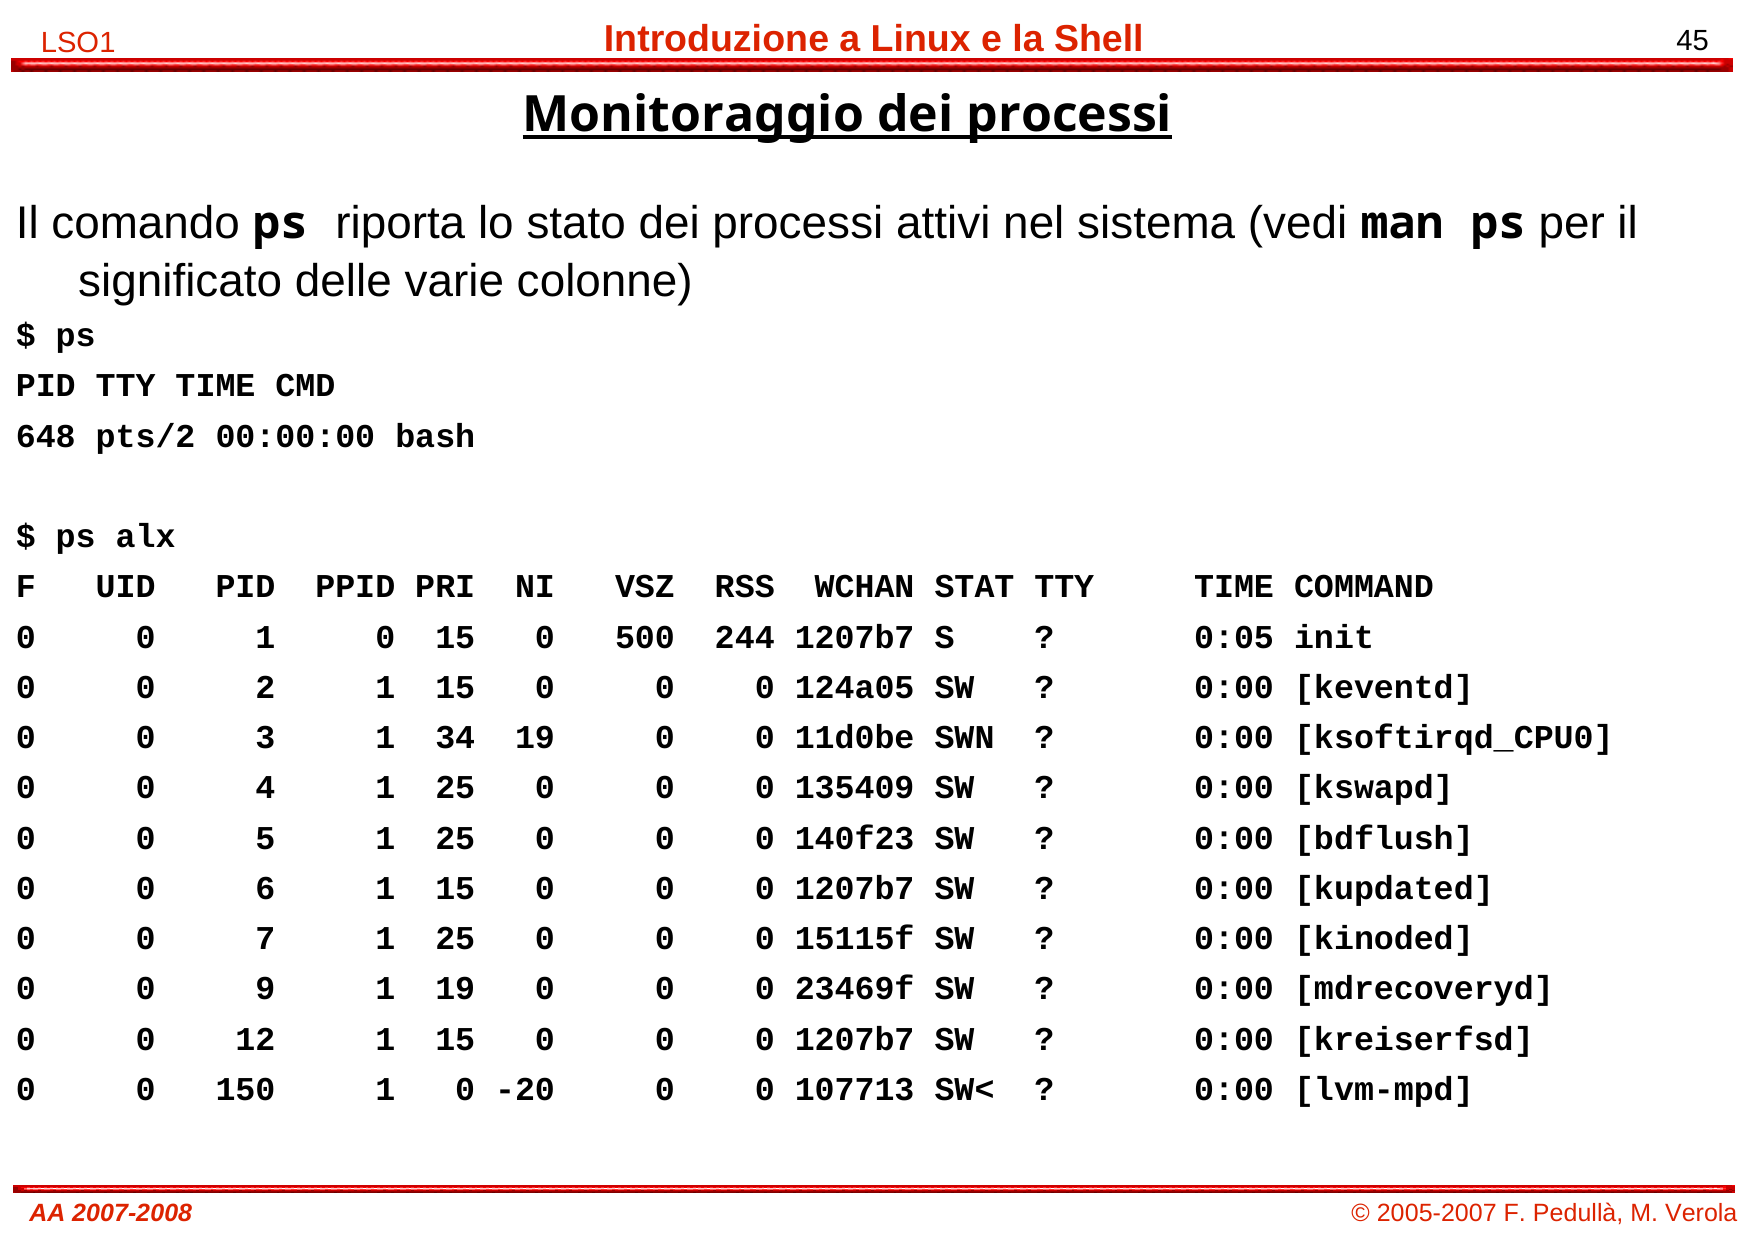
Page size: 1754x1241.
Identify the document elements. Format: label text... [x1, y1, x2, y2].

list Il comando ps riporta lo stato dei processi attivi nel sistema (vedi man ps per il significato delle varie colonne) $ ps PID TTY TIME CMD 648 pts/2 00:00:00 bash $ ps alx F UID PID PPID PRI NI VSZ RSS WCHAN STAT TTY TIME COMMAND 0 0 1 0 15 0 500 244 1207b7 S ? 0:05 init 0 0 2 1 15 0 0 0 124a05 SW ? 0:00 [keventd] 0 0 3 1 34 19 0 0 11d0be SWN ? 0:00 [ksoftirqd_CPU0] 0 0 4 1 25 0 0 0 135409 SW ? 0:00 [kswapd] 0 0 5 1 25 0 0 0 140f23 SW ? 0:00 [bdflush] 0 0 6 1 15 0 0 0 1207b7 SW ? 0:00 [kupdated] 0 0 7 1 25 0 0 0 15115f SW ? 0:00 [kinoded] 0 0 9 1 19 0 0 0 23469f SW ? 0:00 [mdrecoveryd] 0 0 12 1 15 0 0 0 1207b7 SW ? 0:00 [kreiserfsd] 0 0 150 1 0 -20 0 0 107713 SW< ? 0:00 [lvm-mpd] [90, 189, 1701, 1185]
picture [11, 58, 1733, 72]
picture [13, 1185, 1735, 1193]
title Monitoraggio dei processi [522, 66, 1231, 162]
